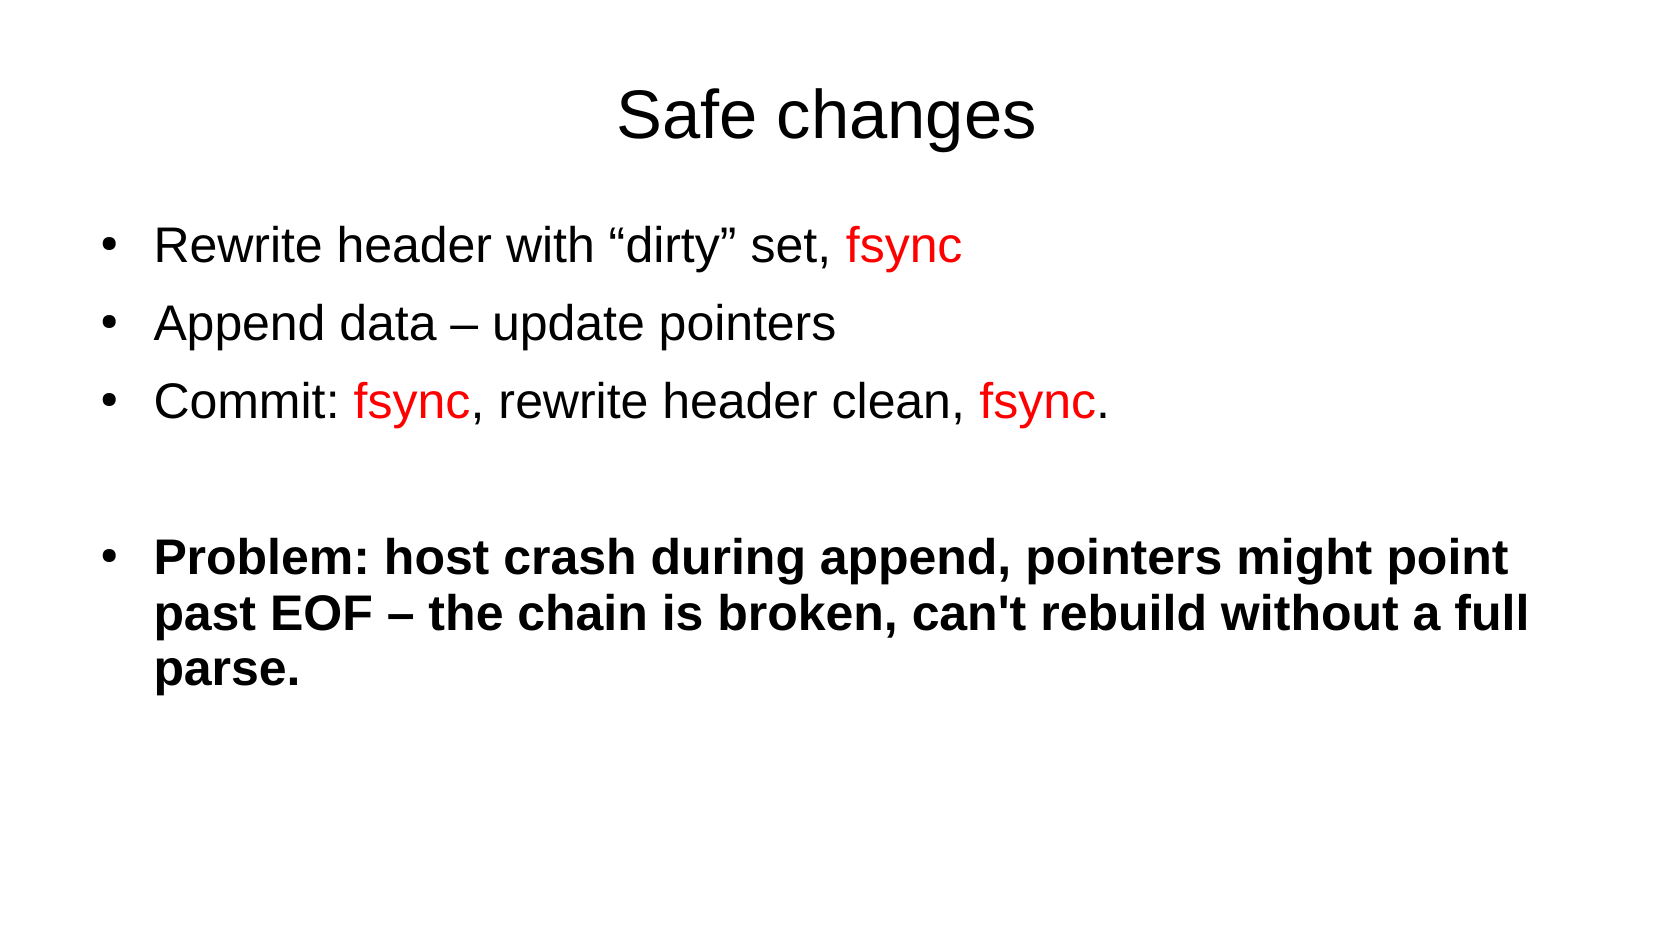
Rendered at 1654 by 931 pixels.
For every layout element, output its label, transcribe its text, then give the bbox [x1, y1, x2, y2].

title Safe changes [82, 37, 1571, 193]
list Rewrite header with “dirty” set, fsync Append data – update pointers Commit: fsync, rewrite header clean, fsync. Problem: host crash during append, pointers might point past EOF – the chain is broken, can't rebuild without a full parse. [82, 217, 1571, 758]
